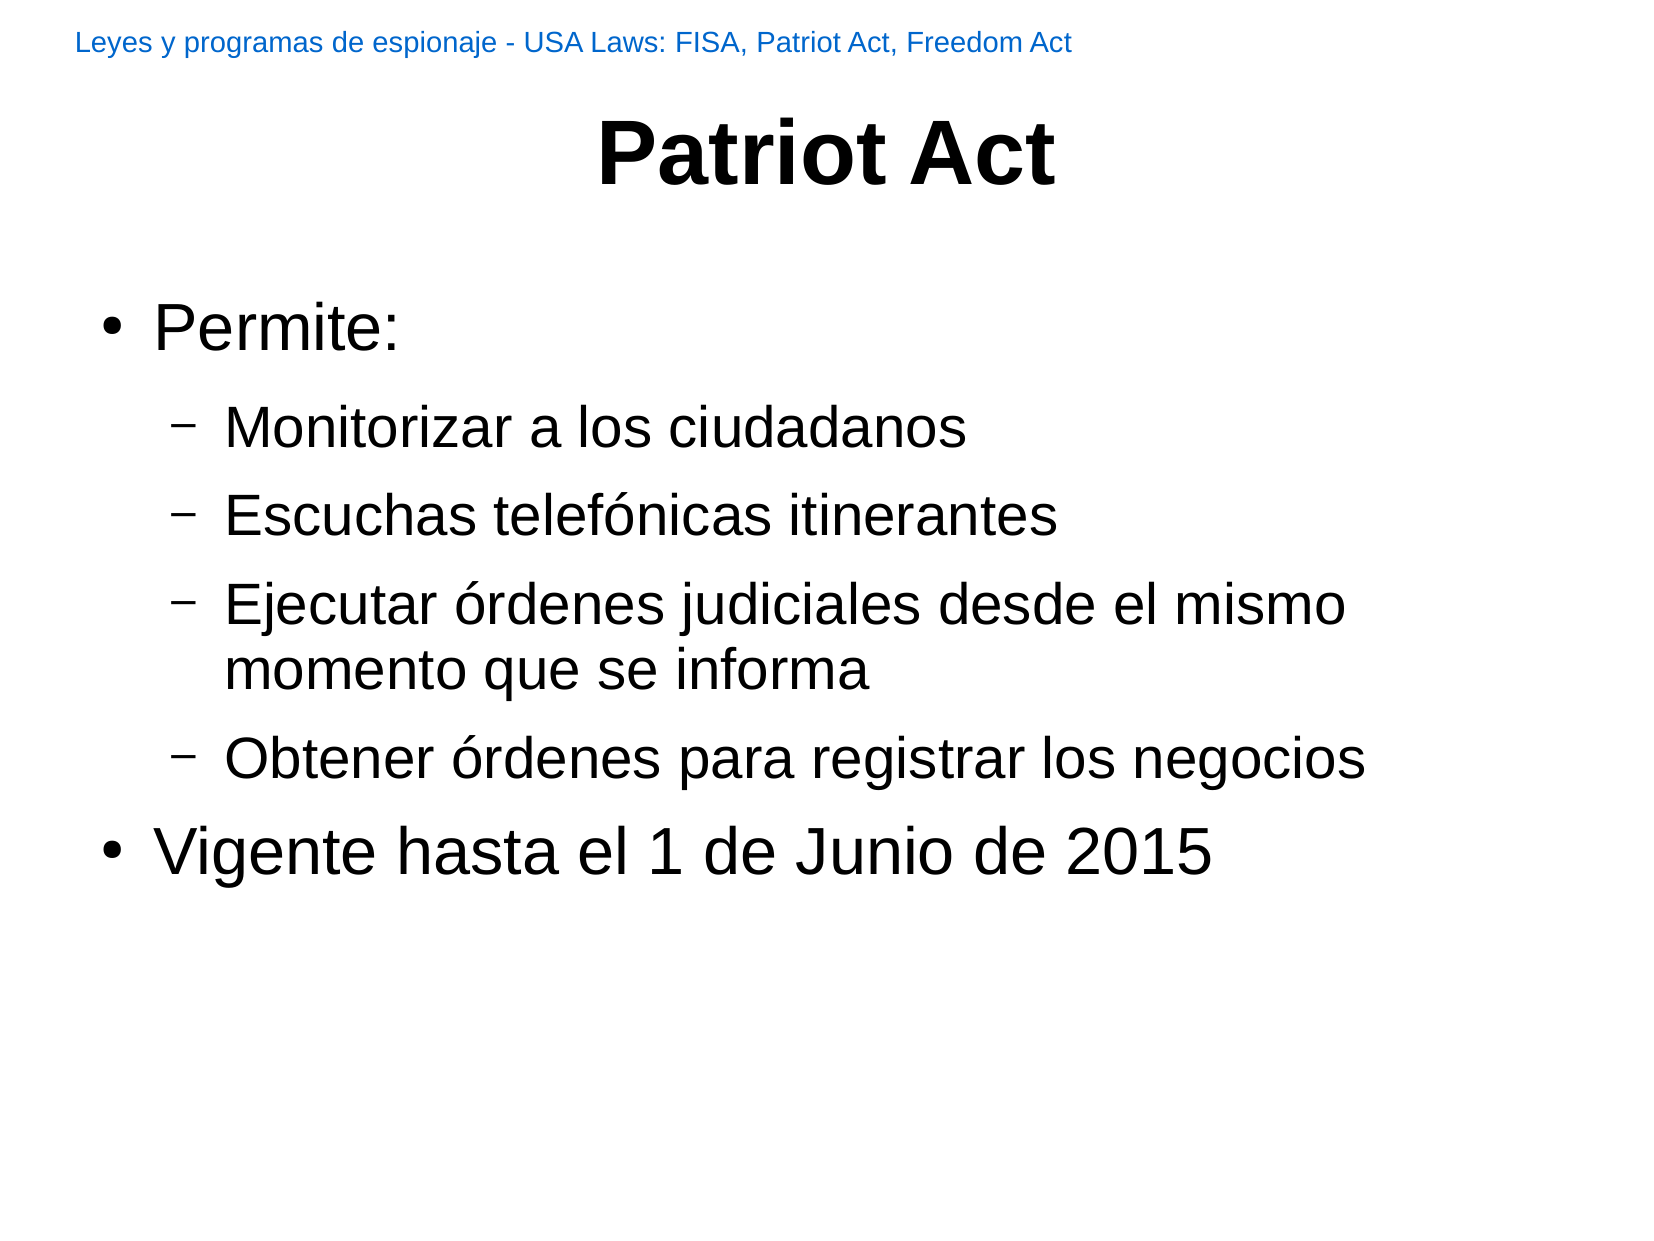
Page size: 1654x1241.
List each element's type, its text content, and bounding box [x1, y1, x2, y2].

text_box Leyes y programas de espionaje - USA Laws: FISA, Patriot Act, Freedom Act [60, 18, 1366, 99]
list Permite: Monitorizar a los ciudadanos Escuchas telefónicas itinerantes Ejecutar órdenes judiciales desde el mismo momento que se informa Obtener órdenes para registrar los negocios Vigente hasta el 1 de Junio de 2015 [82, 290, 1571, 1010]
title Patriot Act [82, 49, 1571, 257]
